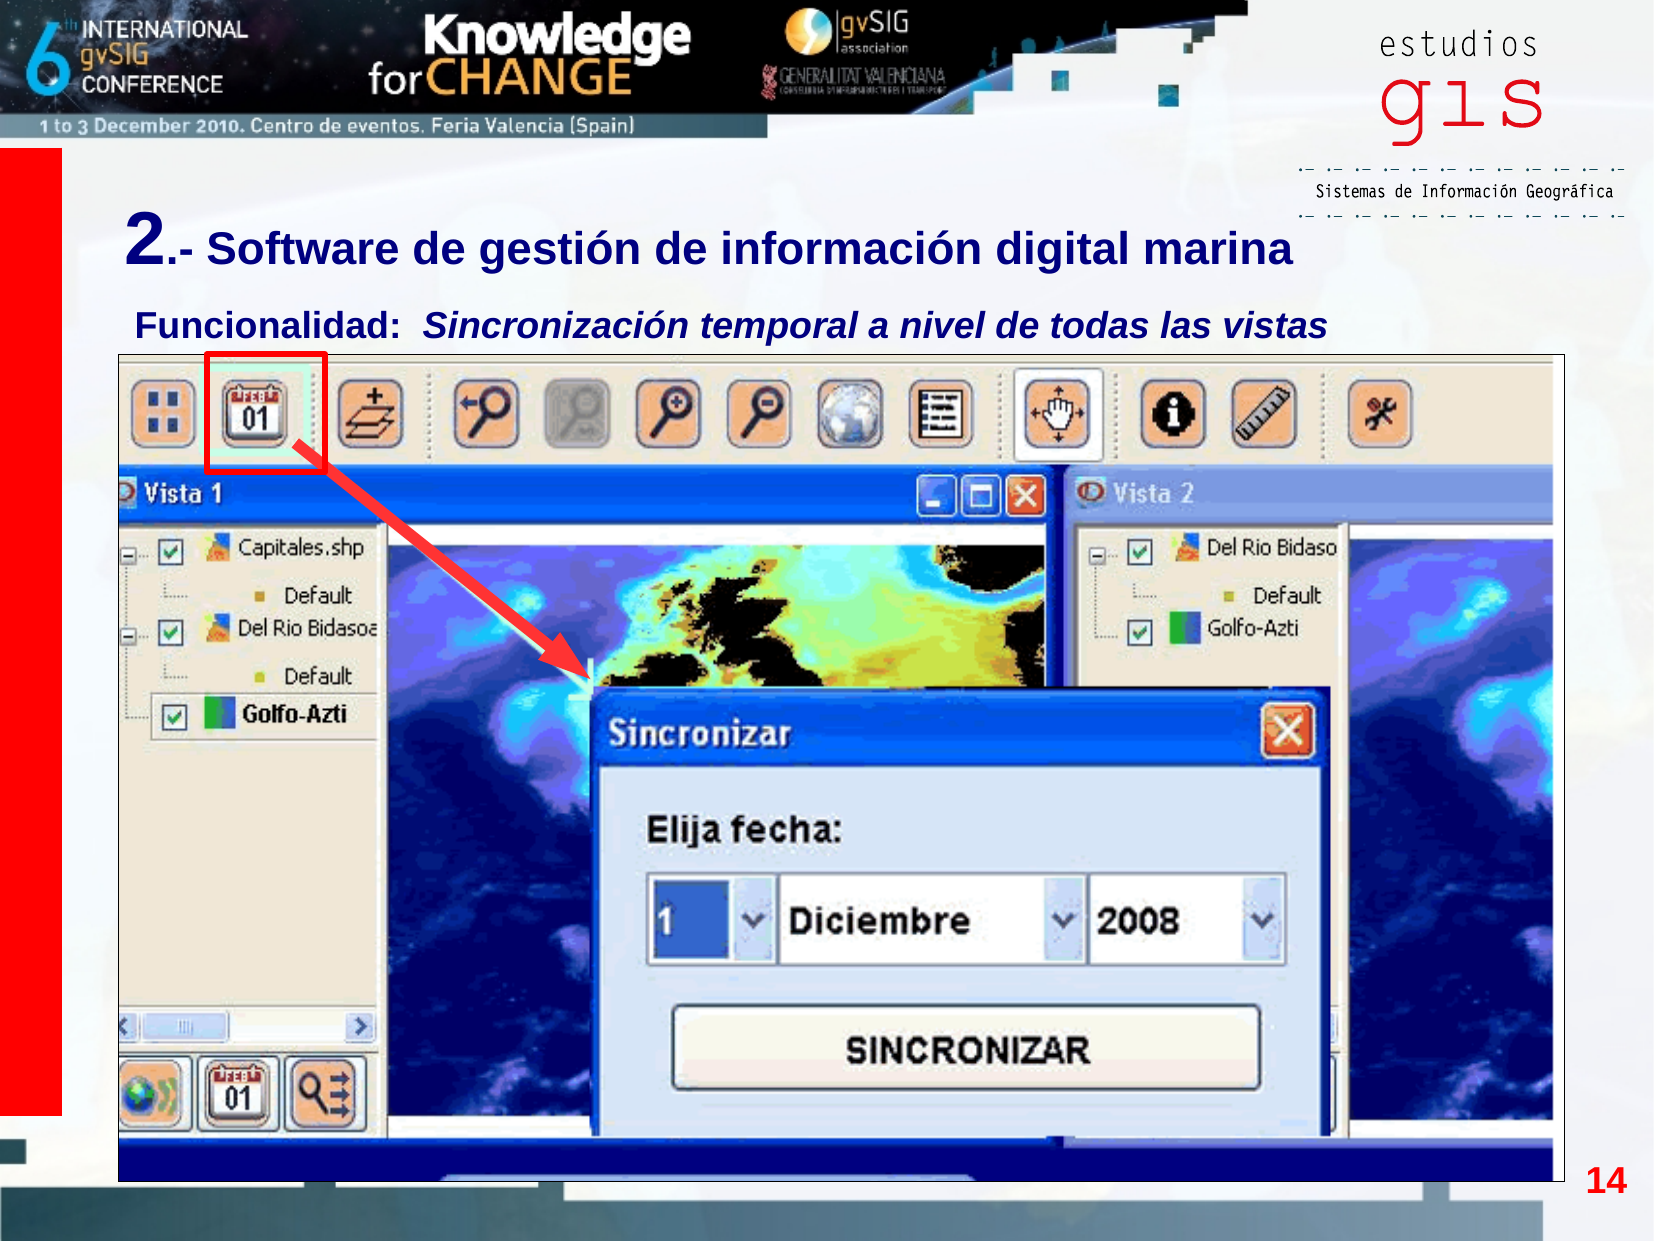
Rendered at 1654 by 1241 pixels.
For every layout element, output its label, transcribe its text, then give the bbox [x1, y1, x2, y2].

text_box 14 [1570, 1151, 1654, 1210]
picture [0, 0, 1654, 1241]
text_box 2.- Software de gestión de información digital marina Funcionalidad: Sincronización temporal a nivel de todas las vistas [88, 147, 1418, 390]
